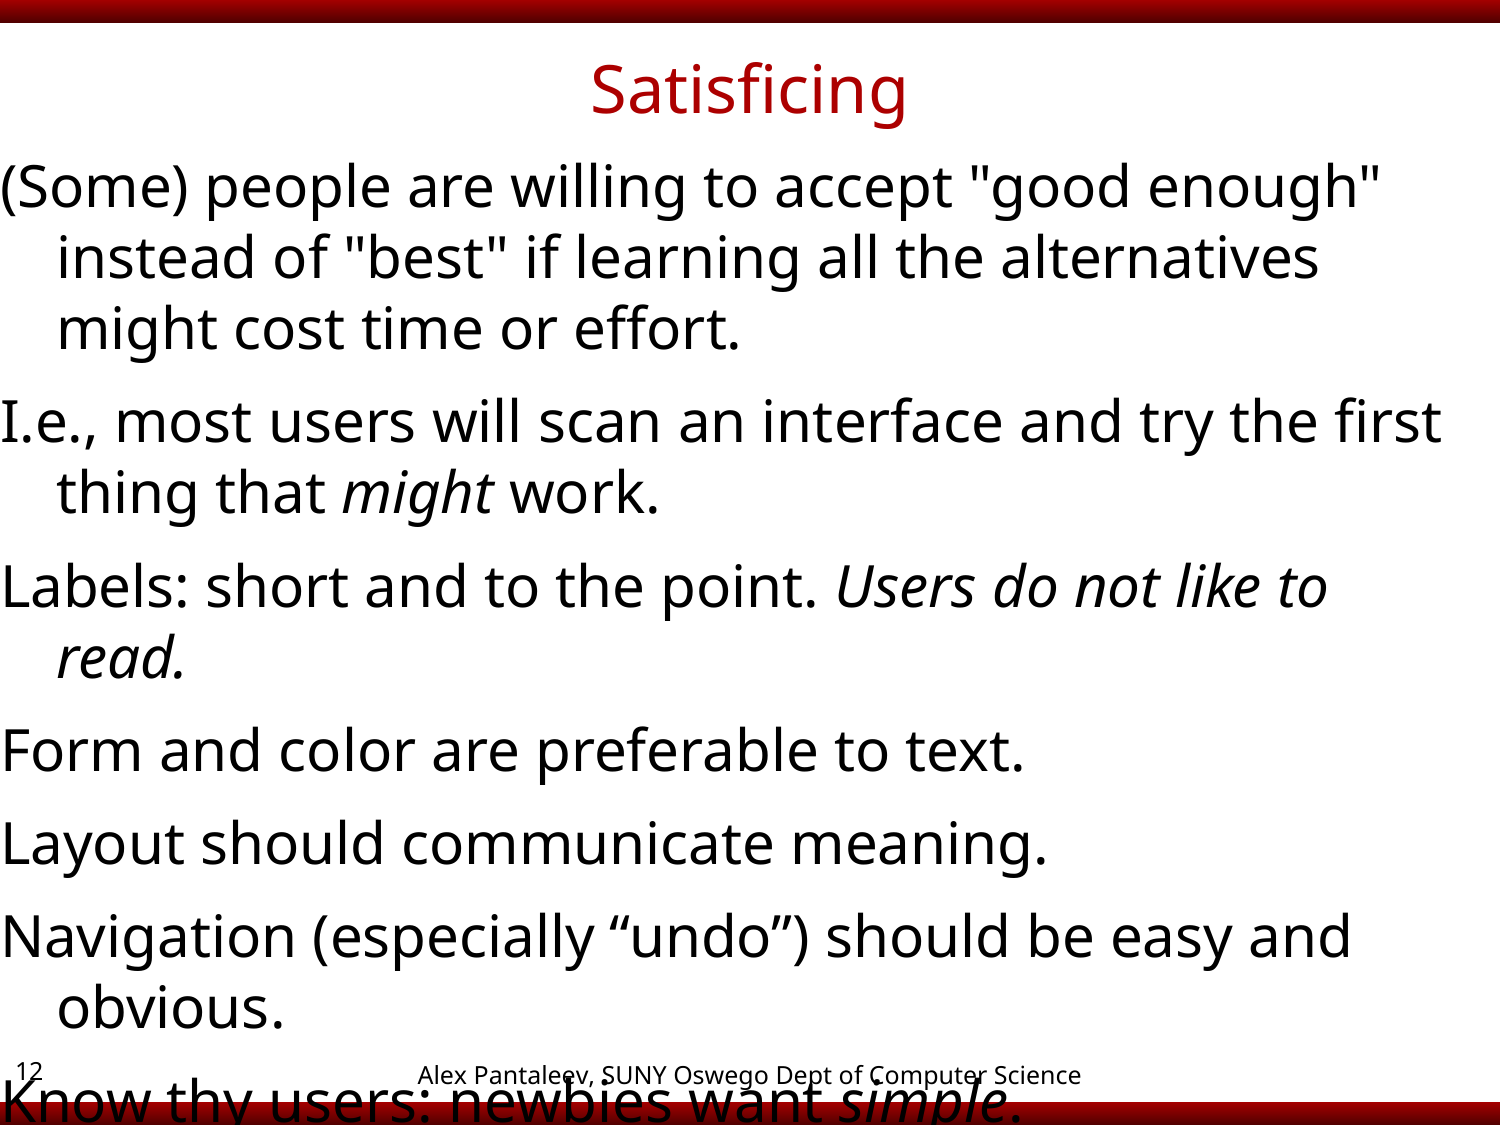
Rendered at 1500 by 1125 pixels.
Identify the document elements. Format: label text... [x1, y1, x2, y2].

list (Some) people are willing to accept "good enough" instead of "best" if learning all the alternatives might cost time or effort. I.e., most users will scan an interface and try the first thing that might work. Labels: short and to the point. Users do not like to read. Form and color are preferable to text. Layout should communicate meaning. Navigation (especially “undo”) should be easy and obvious. Know thy users: newbies want simple. [0, 149, 1476, 1063]
title Satisficing [0, 24, 1500, 150]
